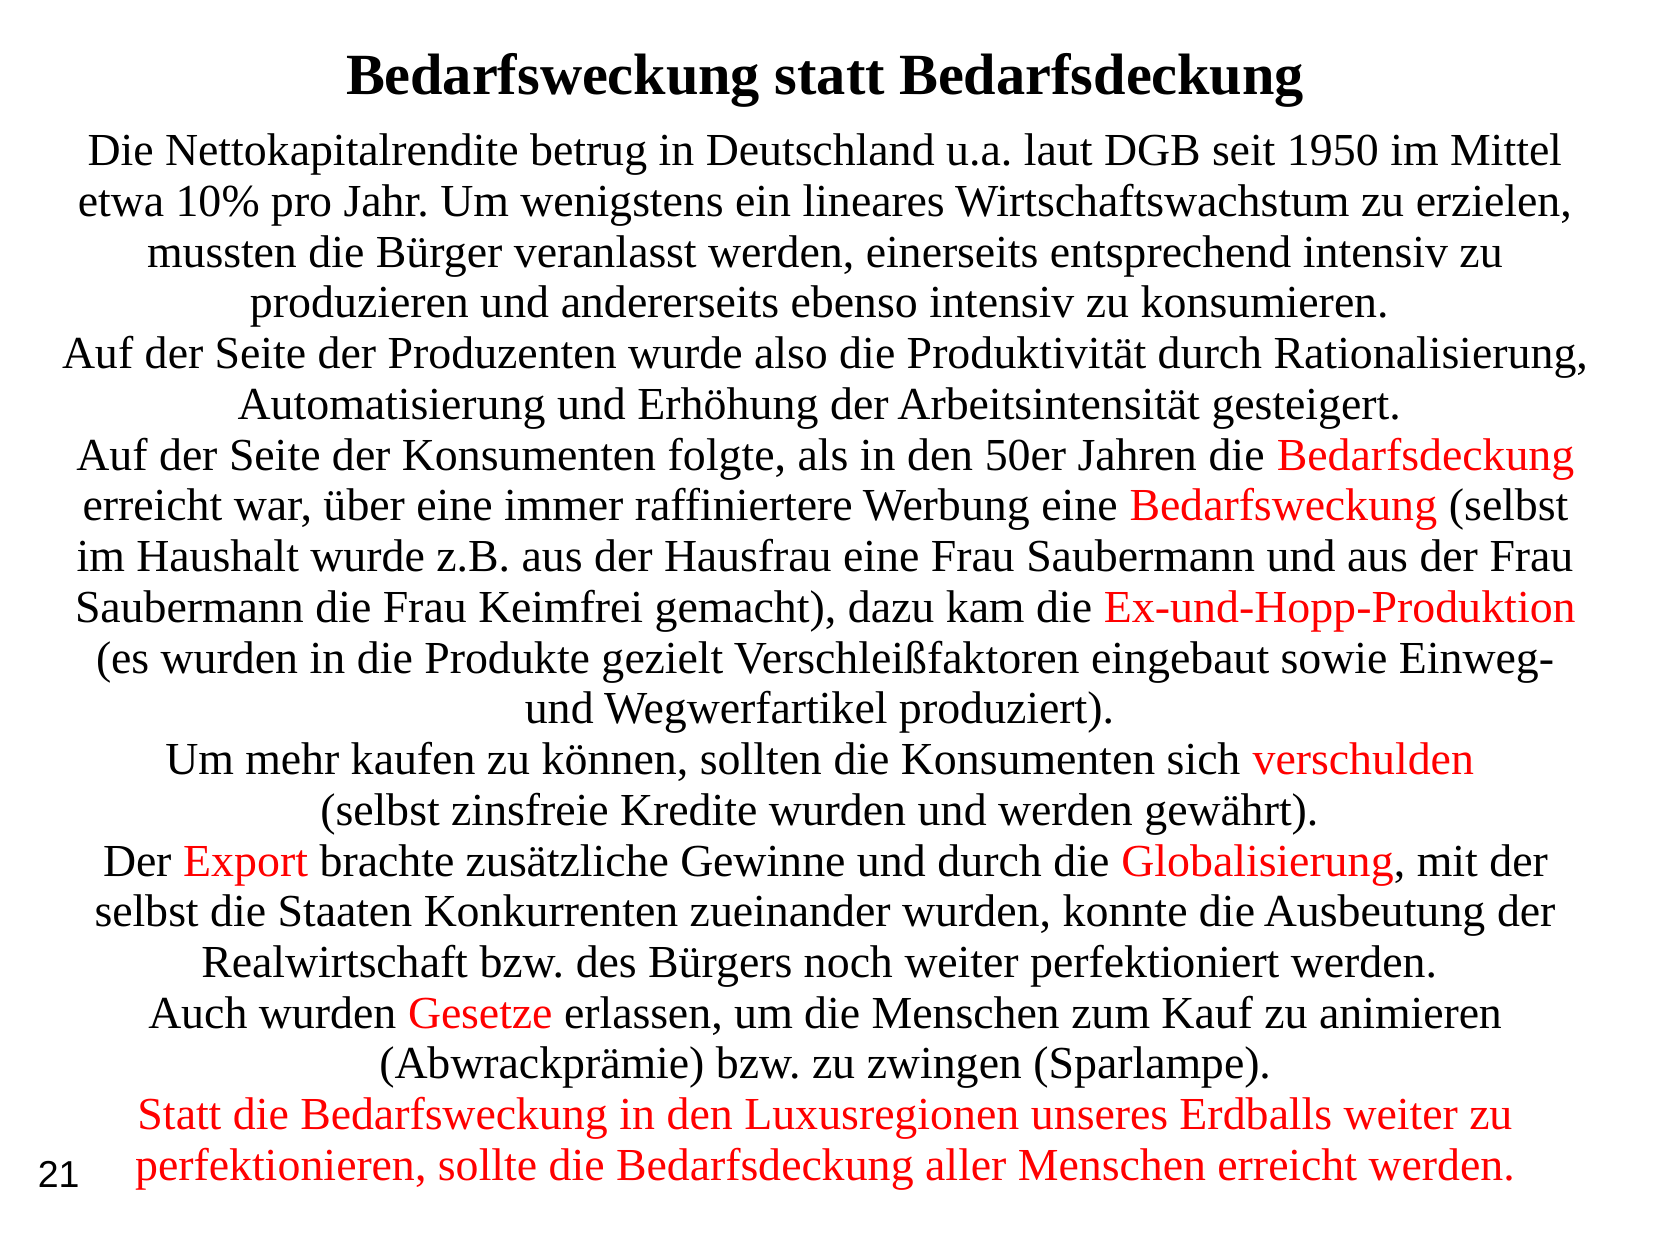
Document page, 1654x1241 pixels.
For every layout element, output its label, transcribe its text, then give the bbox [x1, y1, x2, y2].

text_box Bedarfsweckung statt Bedarfsdeckung Die Nettokapitalrendite betrug in Deutschland u.a. laut DGB seit 1950 im Mittel etwa 10% pro Jahr. Um wenigstens ein lineares Wirtschaftswachstum zu erzielen, mussten die Bürger veranlasst werden, einerseits entsprechend intensiv zu produzieren und andererseits ebenso intensiv zu konsumieren. Auf der Seite der Produzenten wurde also die Produktivität durch Rationalisierung, Automatisierung und Erhöhung der Arbeitsintensität gesteigert. Auf der Seite der Konsumenten folgte, als in den 50er Jahren die Bedarfsdeckung erreicht war, über eine immer raffiniertere Werbung eine Bedarfsweckung (selbst im Haushalt wurde z.B. aus der Hausfrau eine Frau Saubermann und aus der Frau Saubermann die Frau Keimfrei gemacht), dazu kam die Ex-und-Hopp-Produktion (es wurden in die Produkte gezielt Verschleißfaktoren eingebaut sowie Einweg- und Wegwerfartikel produziert). Um mehr kaufen zu können, sollten die Konsumenten sich verschulden (selbst zinsfreie Kredite wurden und werden gewährt). Der Export brachte zusätzliche Gewinne und durch die Globalisierung, mit der selbst die Staaten Konkurrenten zueinander wurden, konnte die Ausbeutung der Realwirtschaft bzw. des Bürgers noch weiter perfektioniert werden. Auch wurden Gesetze erlassen, um die Menschen zum Kauf zu animieren (Abwrackprämie) bzw. zu zwingen (Sparlampe). Statt die Bedarfsweckung in den Luxusregionen unseres Erdballs weiter zu perfektionieren, sollte die Bedarfsdeckung aller Menschen erreicht werden. [47, 35, 1607, 1198]
text_box <Nummer> [23, 1146, 241, 1217]
